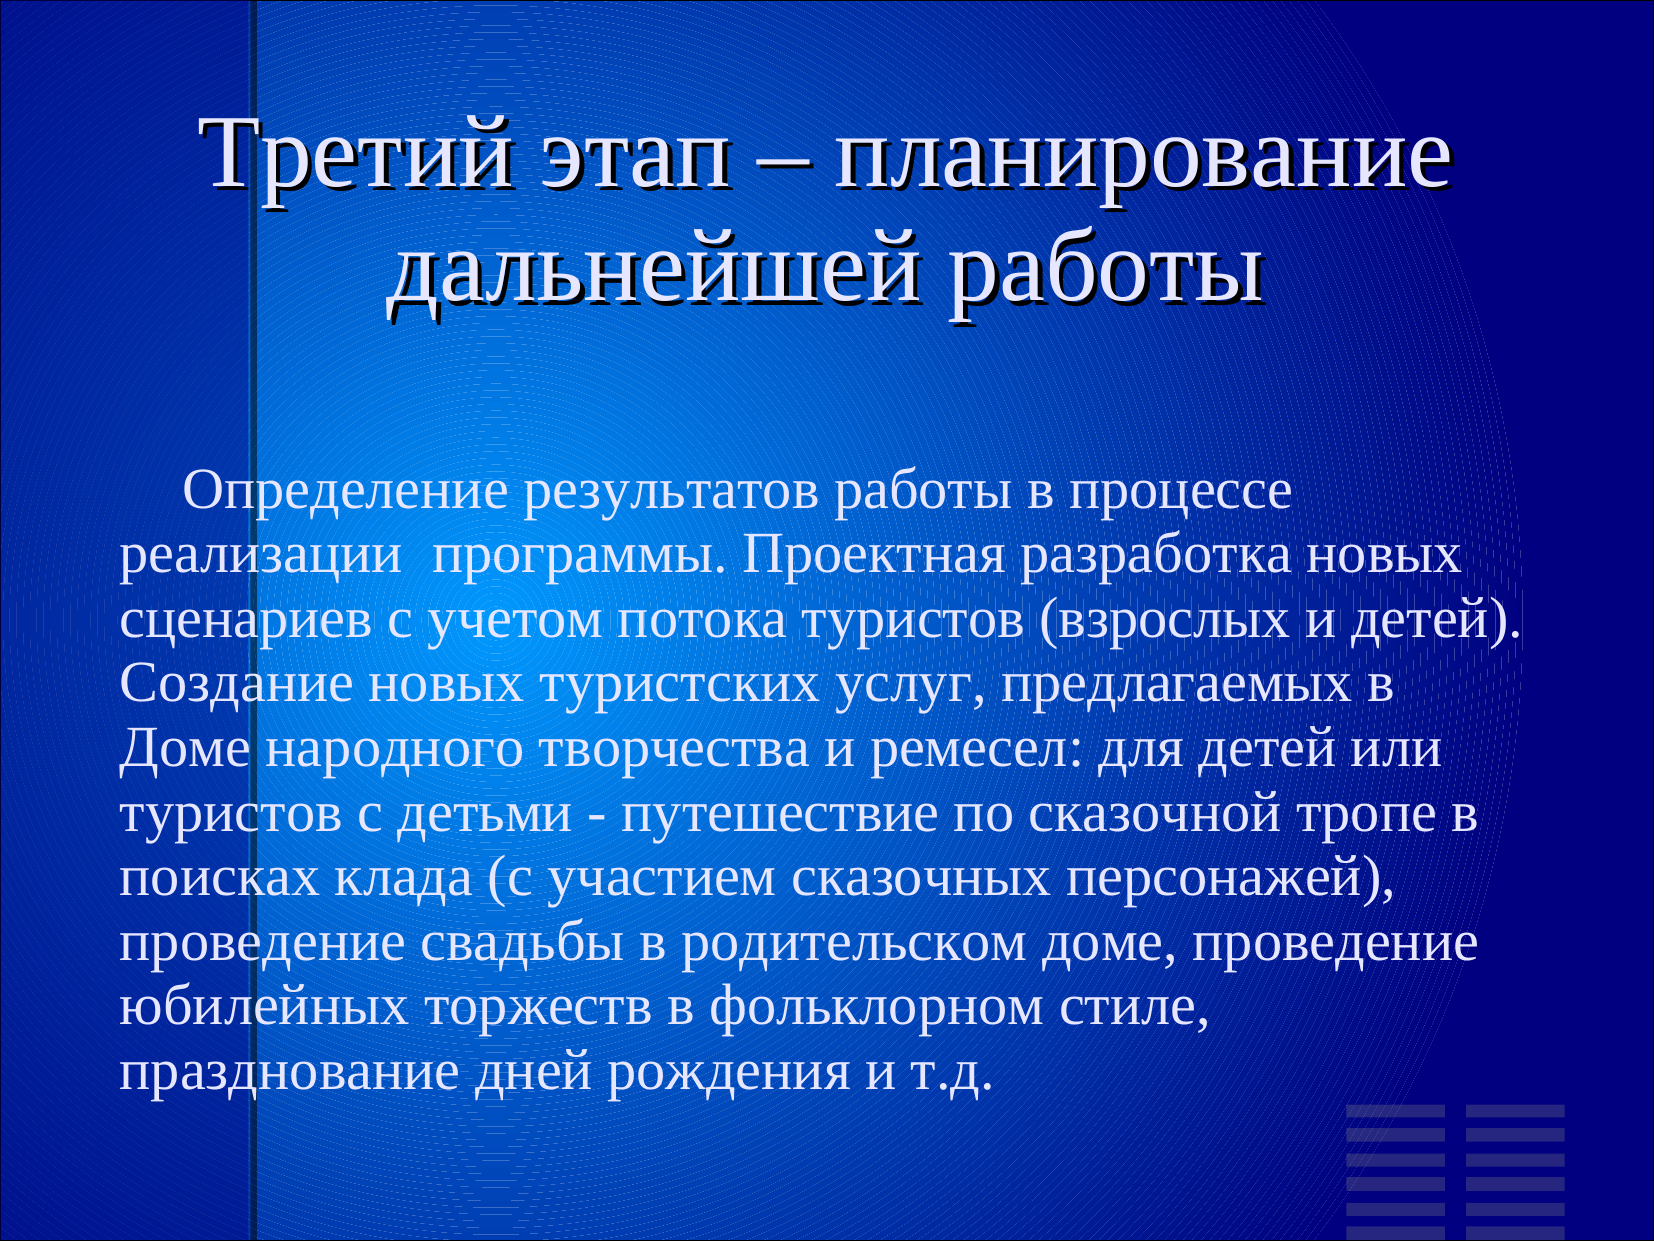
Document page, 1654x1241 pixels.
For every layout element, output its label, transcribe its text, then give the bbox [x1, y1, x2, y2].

subtitle Определение результатов работы в процессе реализации программы. Проектная разработка новых сценариев с учетом потока туристов (взрослых и детей). Создание новых туристских услуг, предлагаемых в Доме народного творчества и ремесел: для детей или туристов с детьми - путешествие по сказочной тропе в поисках клада (с участием сказочных персонажей), проведение свадьбы в родительском доме, проведение юбилейных торжеств в фольклорном стиле, празднование дней рождения и т.д. [119, 344, 1533, 1126]
title Третий этап – планирование дальнейшей работы [119, 93, 1533, 324]
